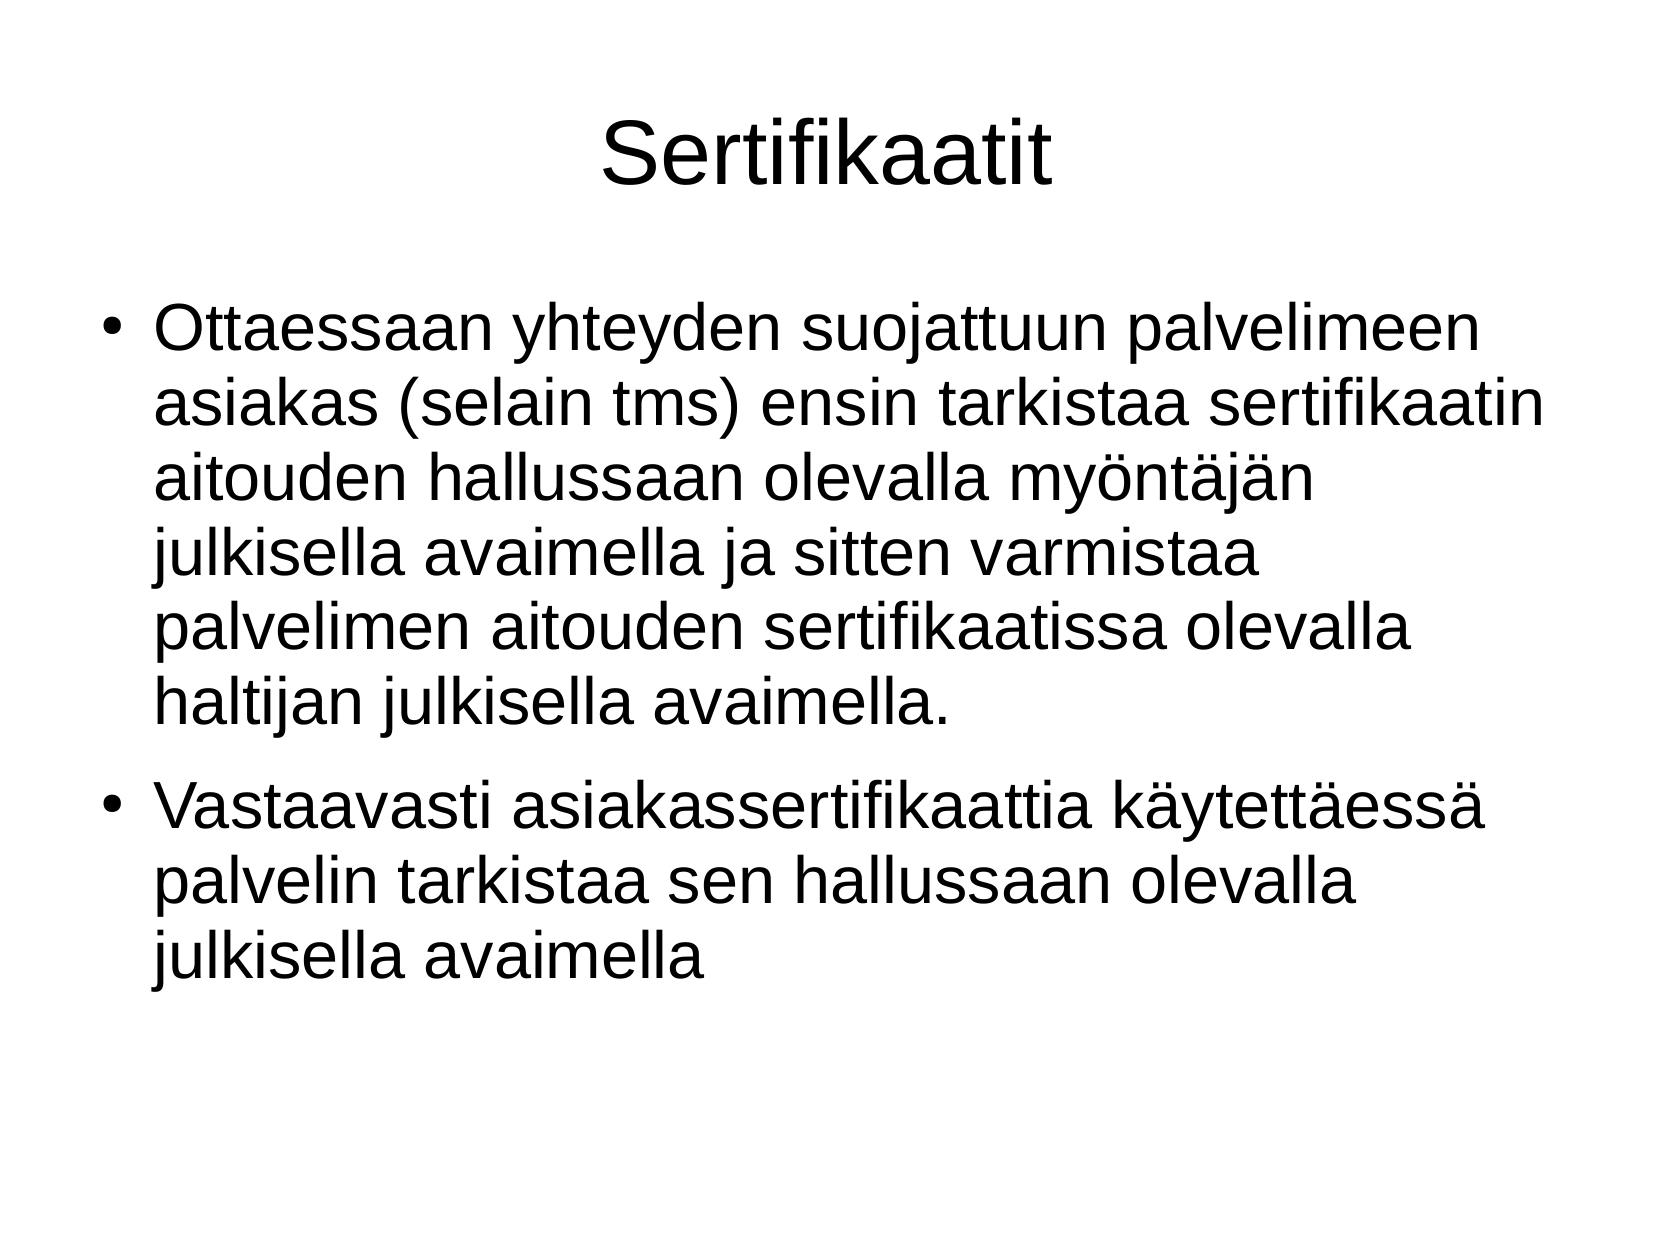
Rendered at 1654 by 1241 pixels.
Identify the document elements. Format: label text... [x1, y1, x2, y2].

title Sertifikaatit [82, 49, 1571, 257]
list Ottaessaan yhteyden suojattuun palvelimeen asiakas (selain tms) ensin tarkistaa sertifikaatin aitouden hallussaan olevalla myöntäjän julkisella avaimella ja sitten varmistaa palvelimen aitouden sertifikaatissa olevalla haltijan julkisella avaimella. Vastaavasti asiakassertifikaattia käytettäessä palvelin tarkistaa sen hallussaan olevalla julkisella avaimella [82, 290, 1571, 1010]
